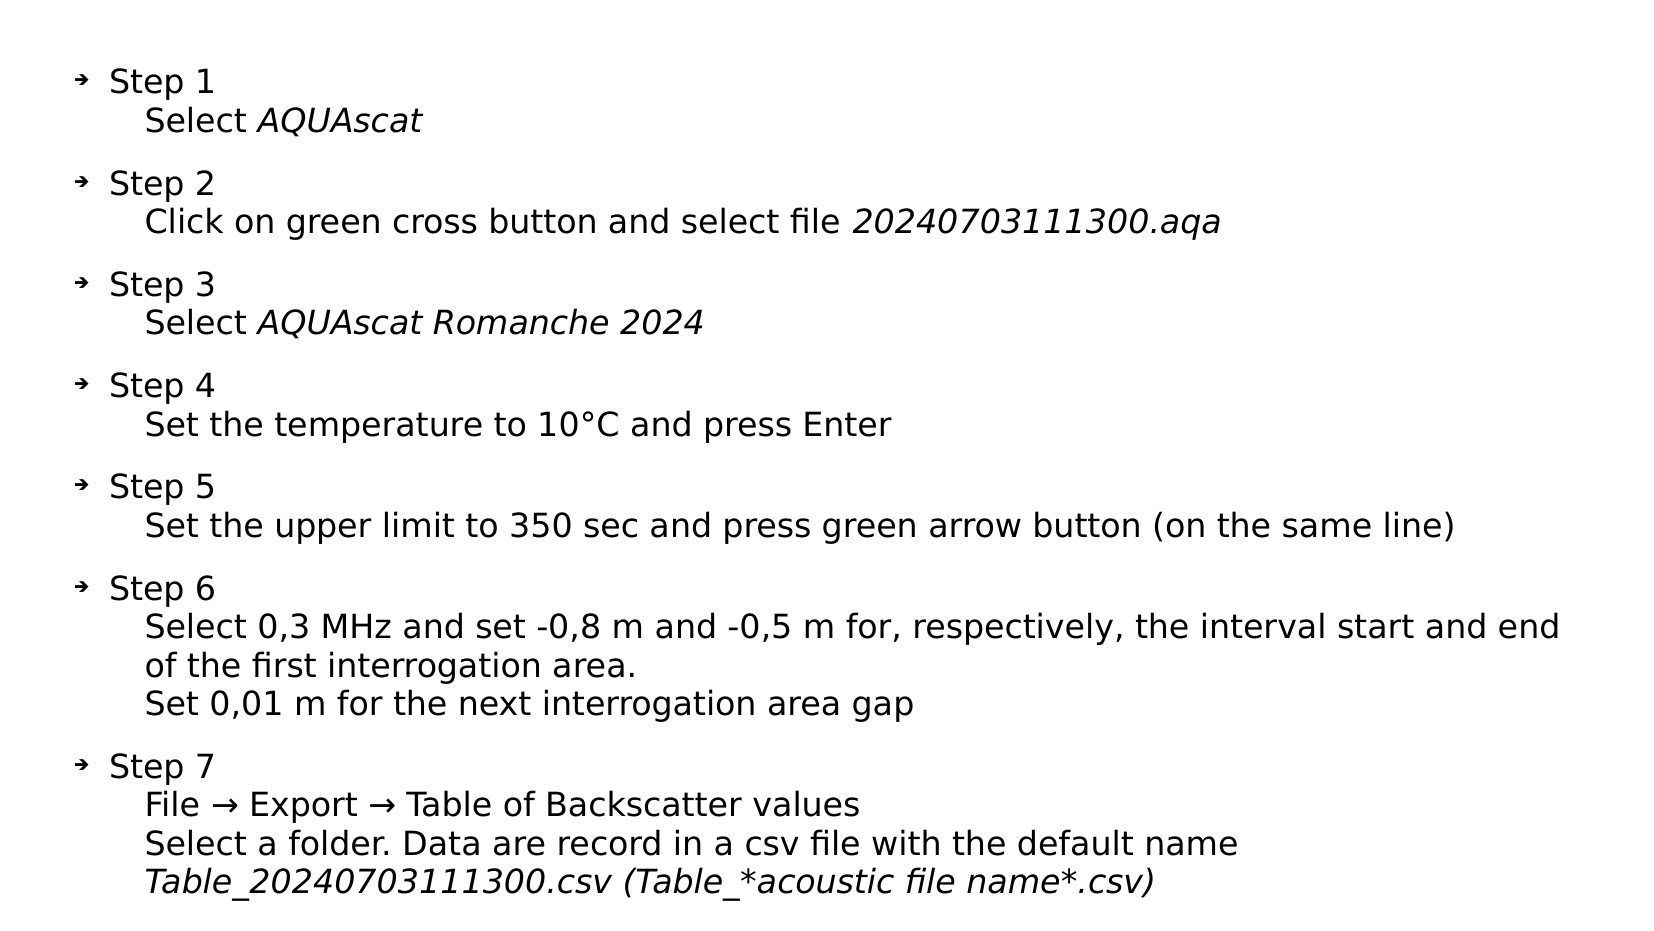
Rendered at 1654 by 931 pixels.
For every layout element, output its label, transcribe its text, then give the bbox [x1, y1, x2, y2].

text_box Step 1 Select AQUAscat Step 2 Click on green cross button and select file 20240703111300.aqa Step 3 Select AQUAscat Romanche 2024 Step 4 Set the temperature to 10°C and press Enter Step 5 Set the upper limit to 350 sec and press green arrow button (on the same line) Step 6 Select 0,3 MHz and set -0,8 m and -0,5 m for, respectively, the interval start and end of the first interrogation area. Set 0,01 m for the next interrogation area gap Step 7 File → Export → Table of Backscatter values Select a folder. Data are record in a csv file with the default name Table_20240703111300.csv (Table_*acoustic file name*.csv) [59, 55, 1595, 910]
